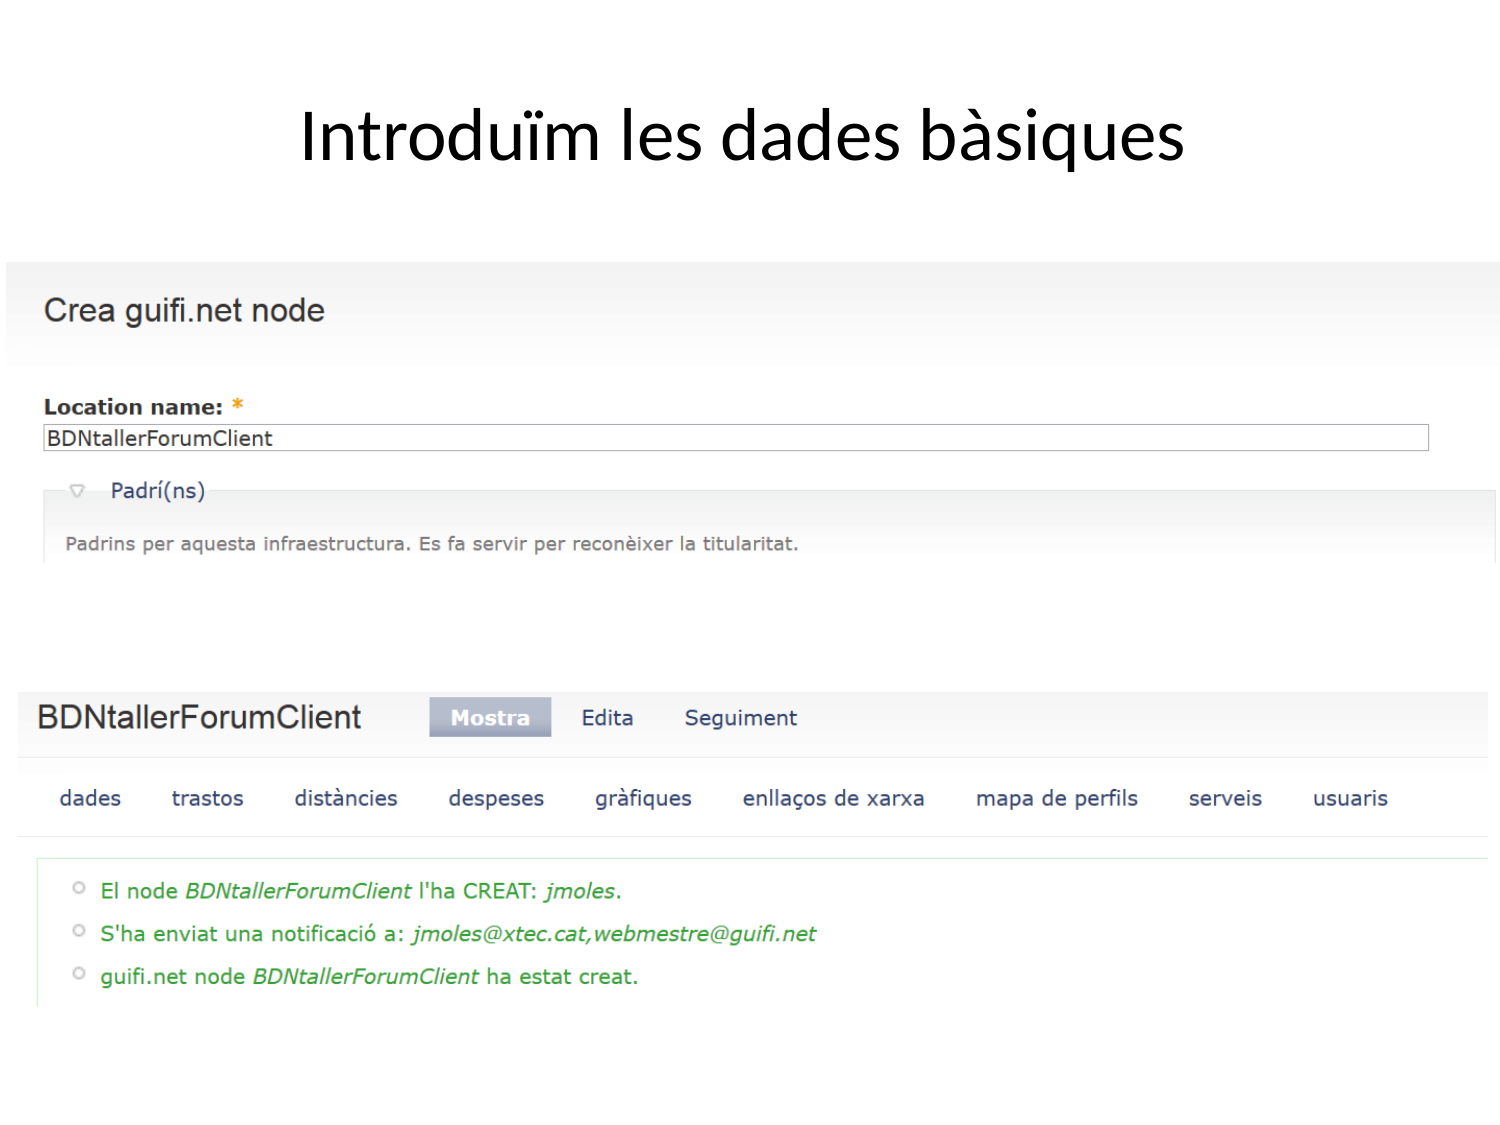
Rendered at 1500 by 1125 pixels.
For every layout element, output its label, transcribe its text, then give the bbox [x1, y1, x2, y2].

text_box Introduïm les dades bàsiques [111, 78, 1376, 185]
picture [18, 692, 1488, 1007]
picture [6, 262, 1500, 563]
